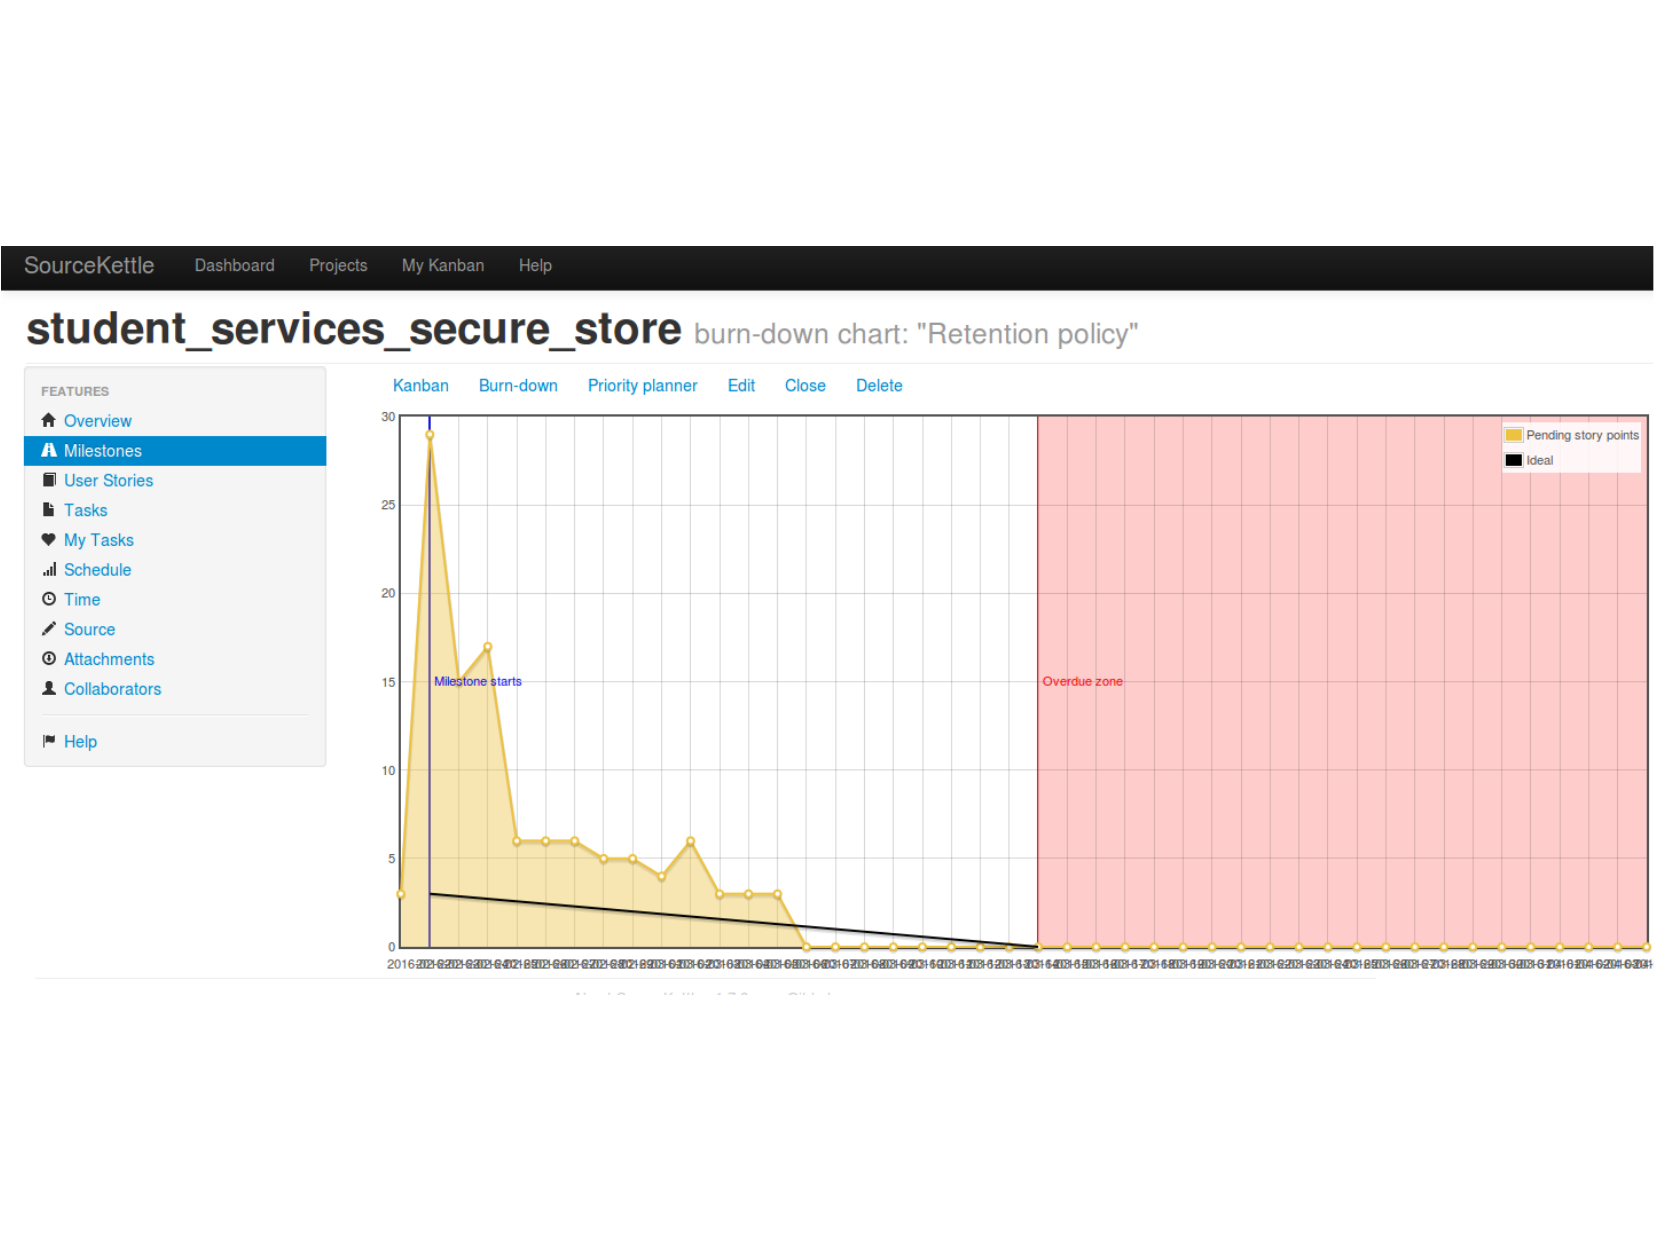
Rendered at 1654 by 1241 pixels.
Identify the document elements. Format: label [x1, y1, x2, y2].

picture [1, 246, 1654, 996]
